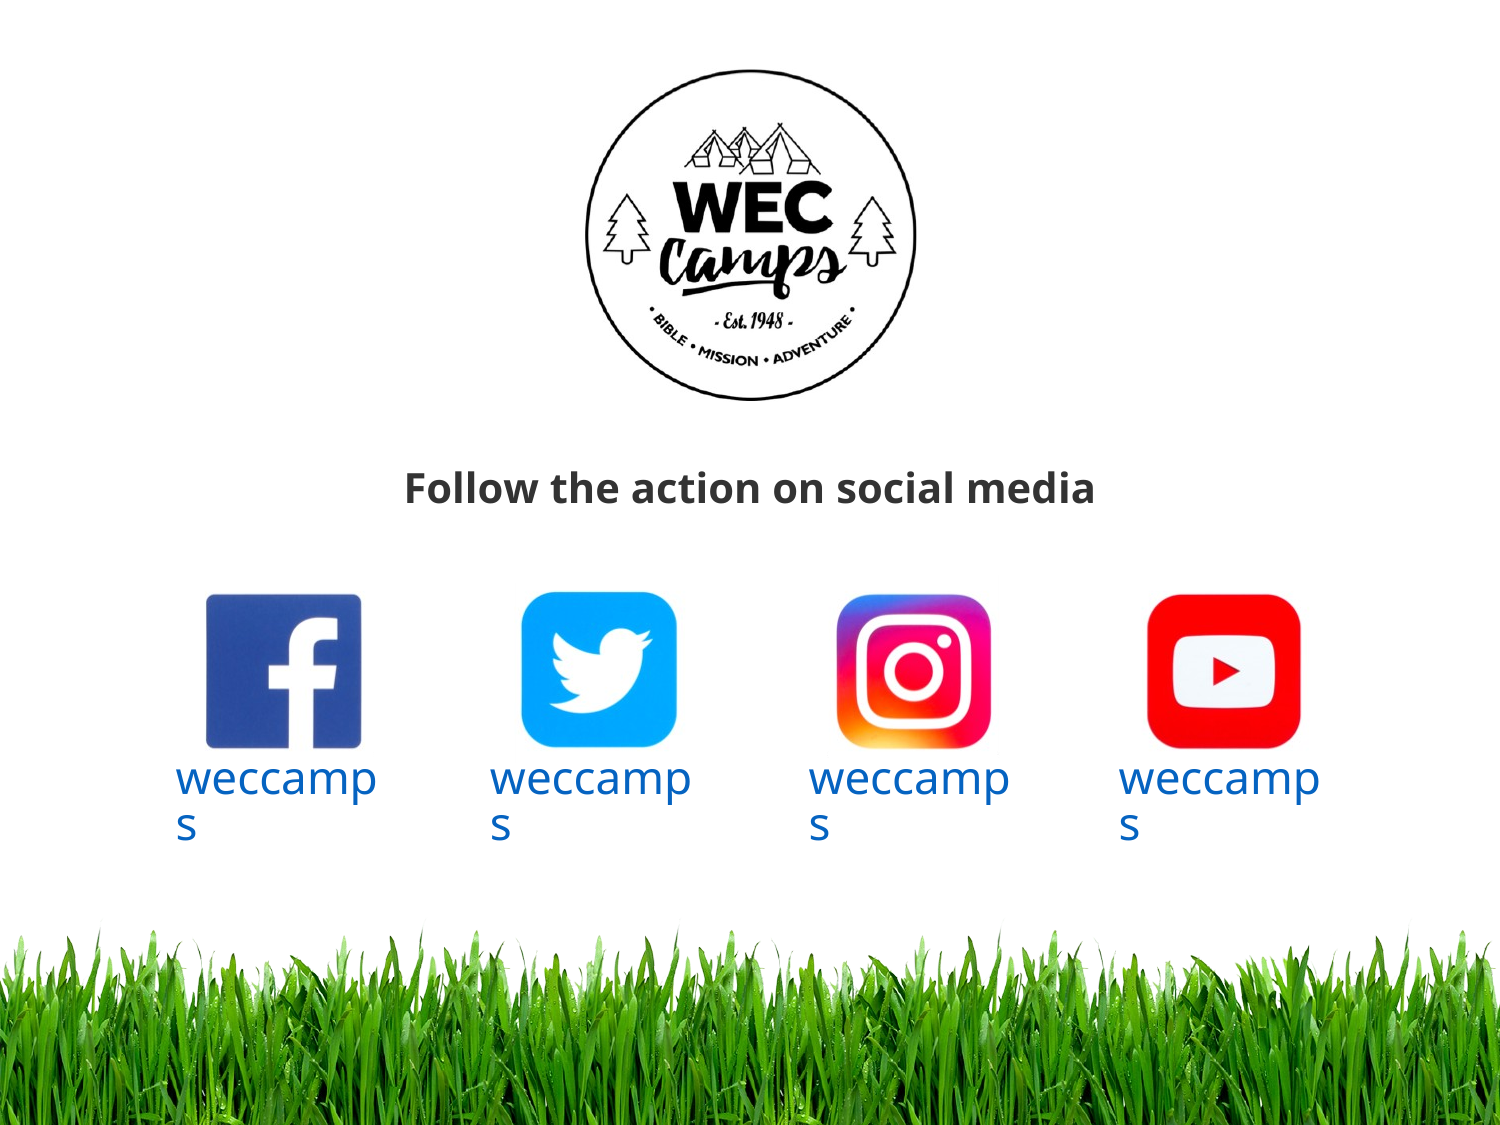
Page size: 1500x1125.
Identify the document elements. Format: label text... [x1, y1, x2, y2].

text_box weccamps [1103, 740, 1353, 819]
text_box weccamps [160, 740, 409, 819]
picture [189, 575, 1311, 763]
picture [583, 68, 917, 402]
picture [548, 596, 556, 601]
text_box weccamps [475, 740, 724, 819]
picture [564, 632, 571, 638]
picture [0, 908, 1500, 1125]
text_box Follow the action on social media [94, 454, 1406, 620]
text_box weccamps [793, 740, 1042, 819]
